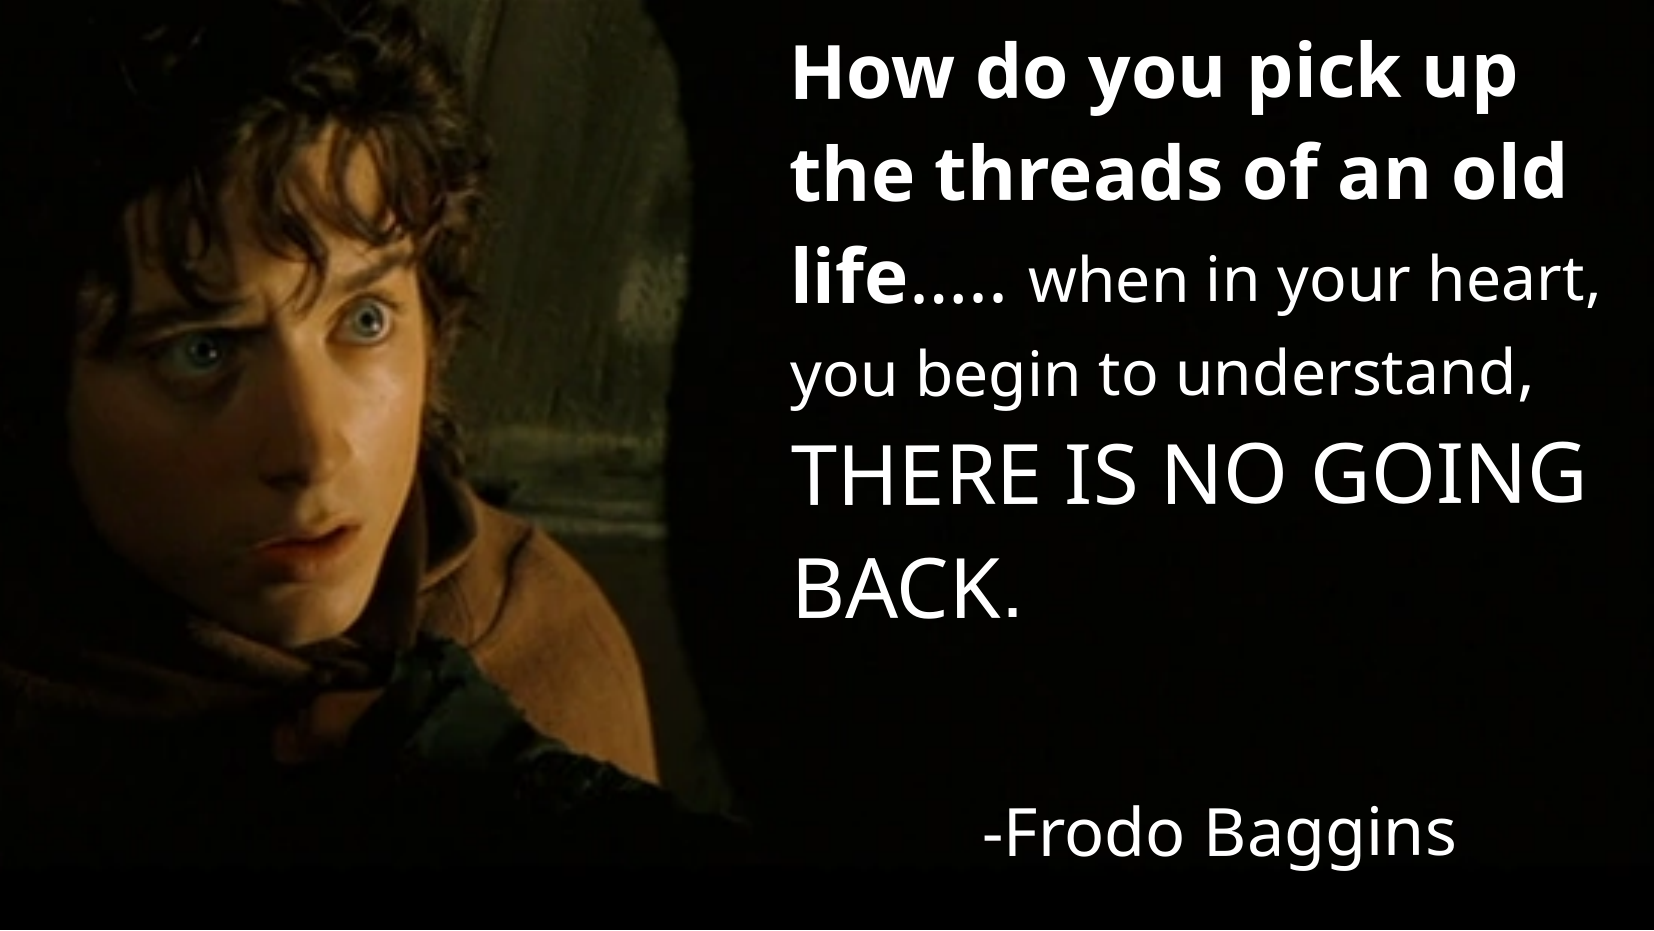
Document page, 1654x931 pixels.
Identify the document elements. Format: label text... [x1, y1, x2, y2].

picture [0, 0, 1654, 931]
list How do you pick up the threads of an old life….. when in your heart, you begin to understand, THERE IS NO GOING BACK. -Frodo Baggins [717, 15, 1638, 898]
